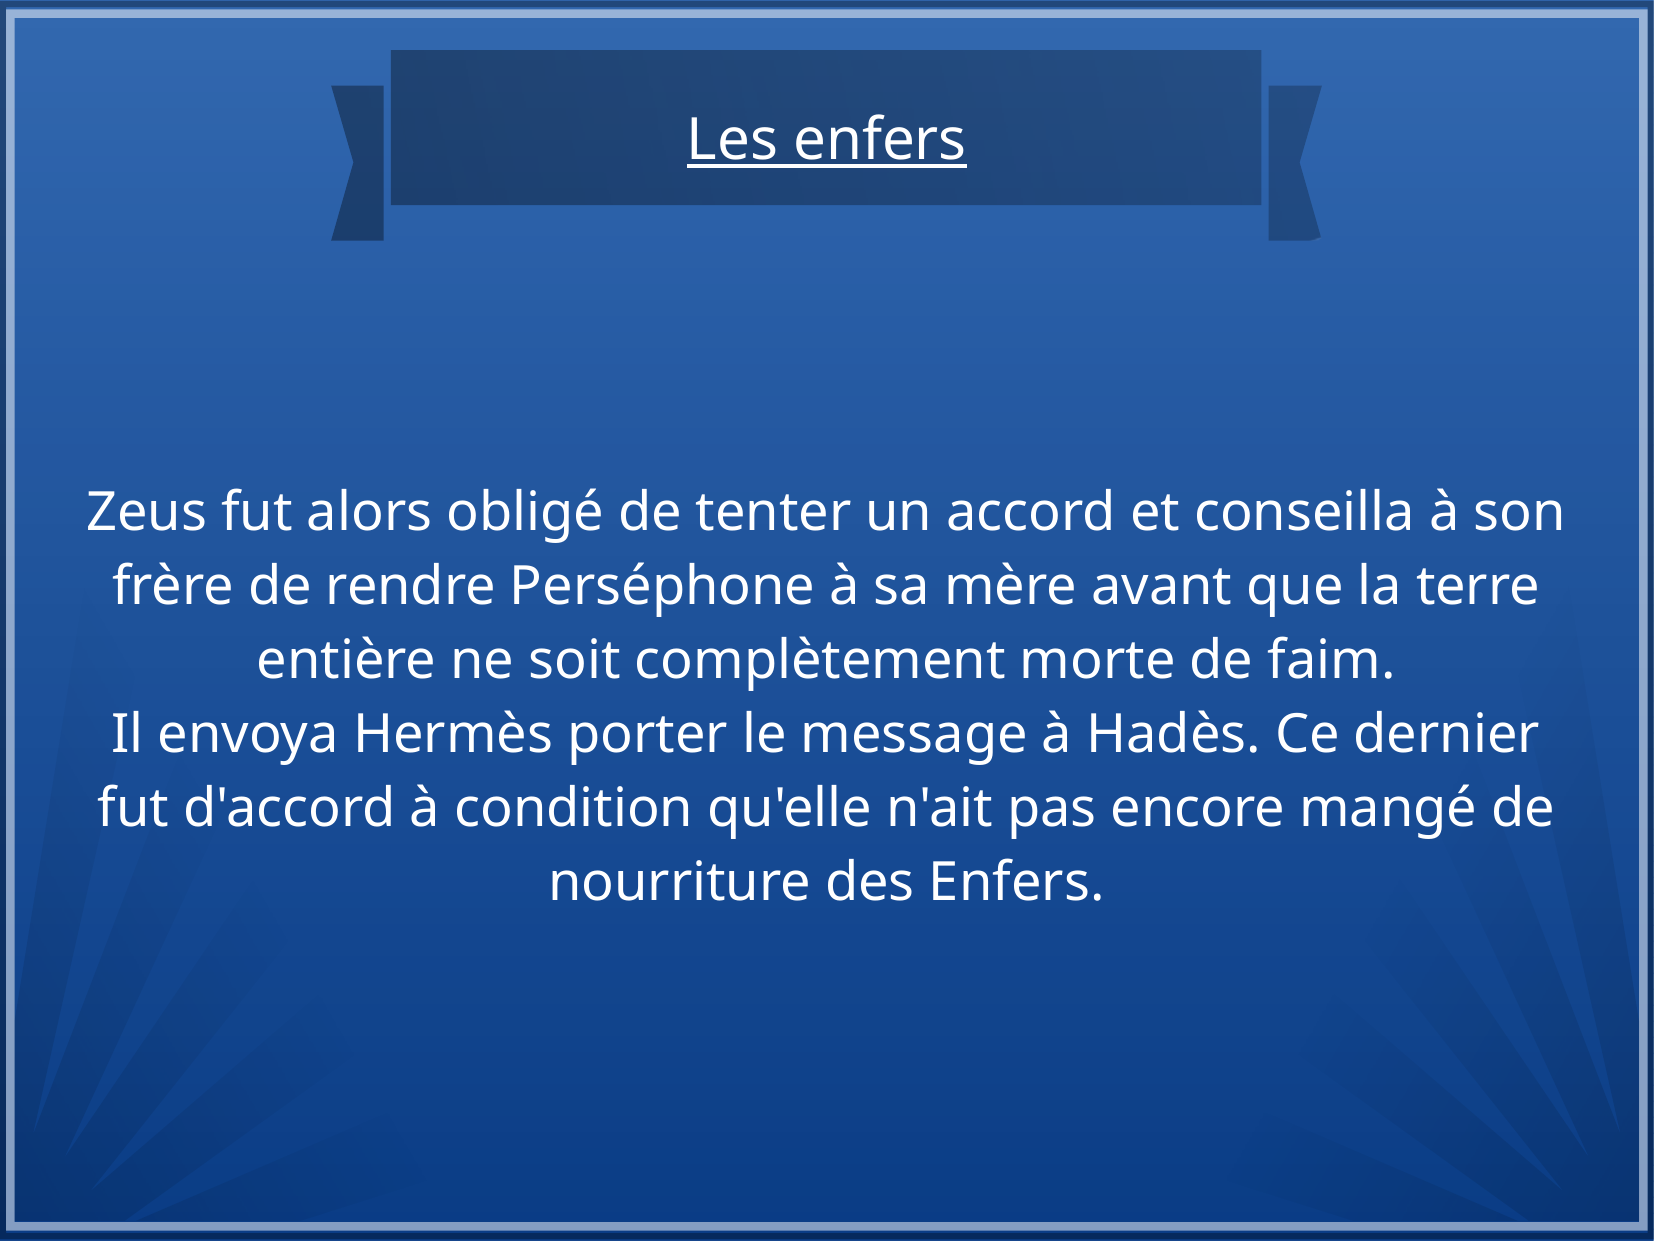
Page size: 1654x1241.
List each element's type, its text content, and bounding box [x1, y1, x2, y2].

subtitle Les enfers Zeus fut alors obligé de tenter un accord et conseilla à son frère de rendre Perséphone à sa mère avant que la terre entière ne soit complètement morte de faim. Il envoya Hermès porter le message à Hadès. Ce dernier fut d'accord à condition qu'elle n'ait pas encore mangé de nourriture des Enfers. [82, 0, 1571, 1085]
